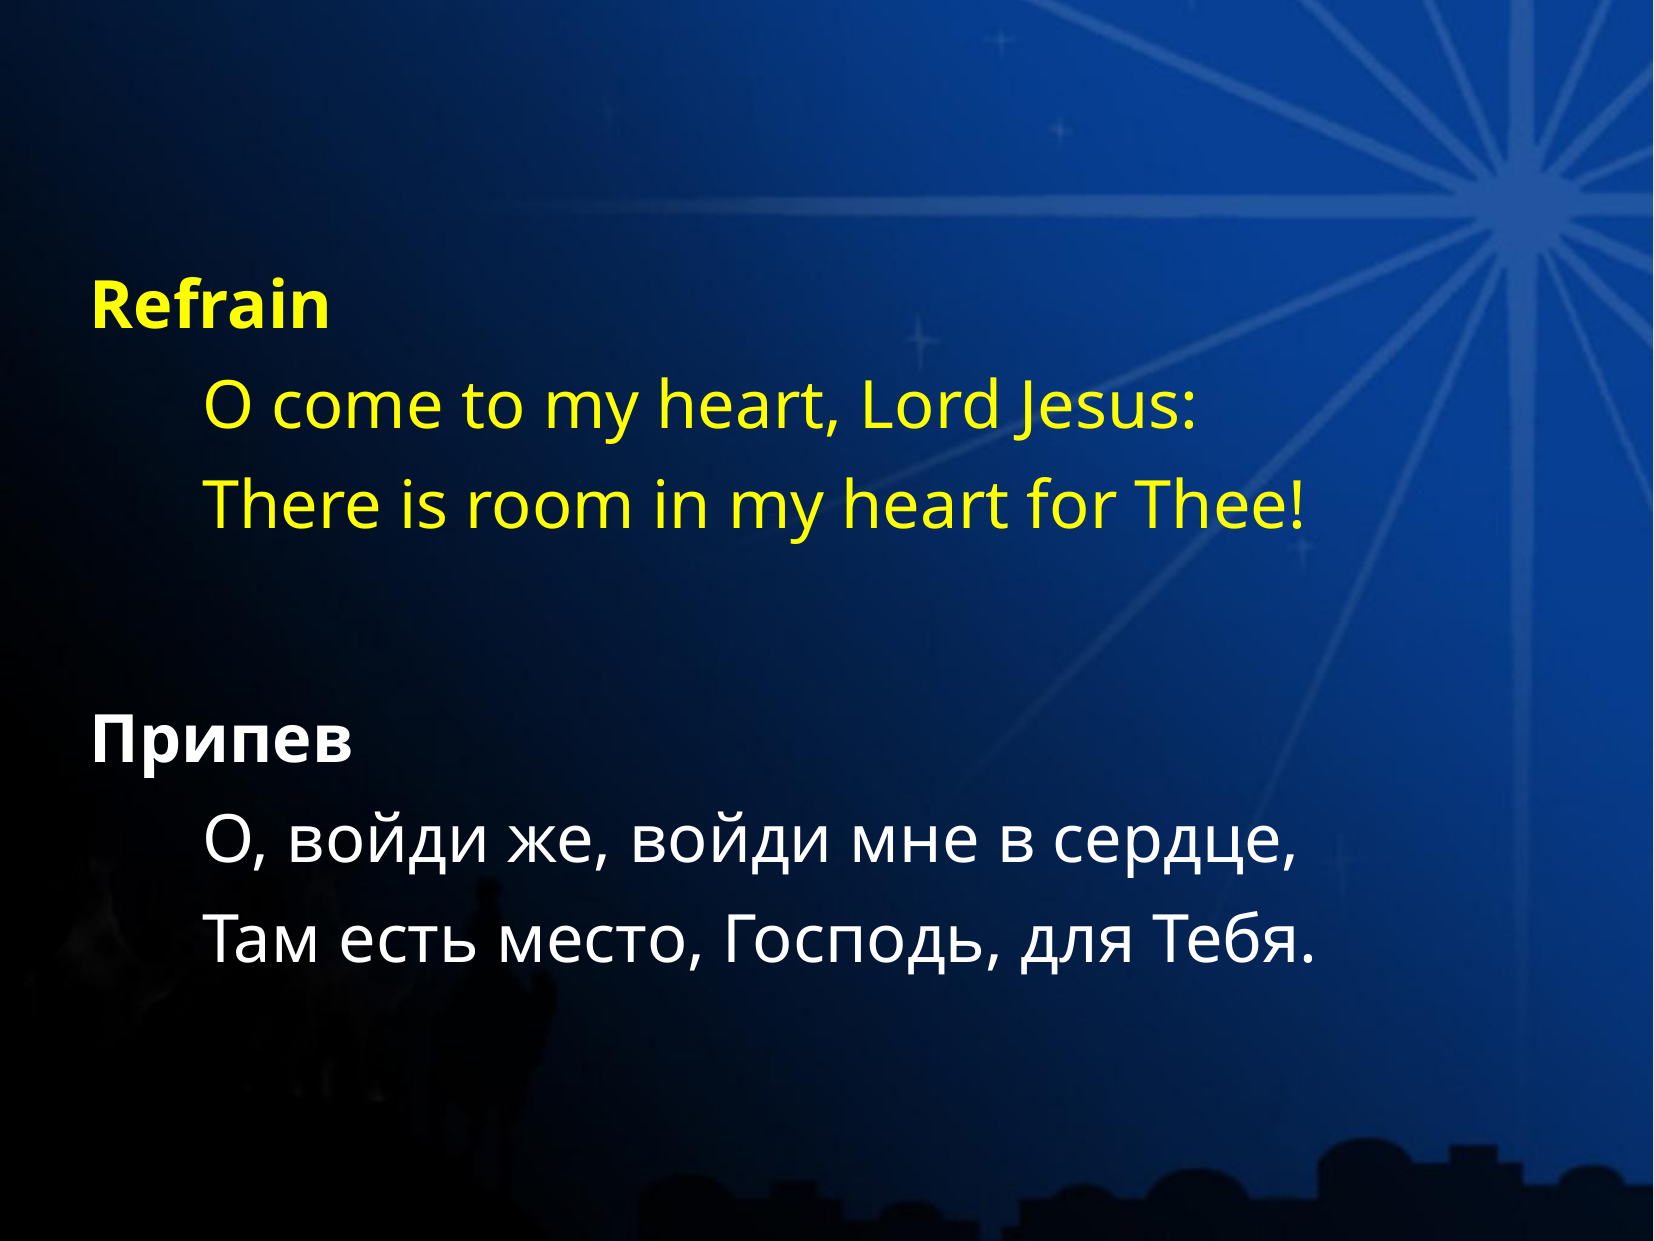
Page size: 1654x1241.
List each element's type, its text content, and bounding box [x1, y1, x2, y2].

text_box Refrain O come to my heart, Lord Jesus: There is room in my heart for Thee! [75, 150, 1653, 713]
text_box Припев О, войди же, войди мне в сердце, Там есть место, Господь, для Тебя. [75, 675, 1576, 1163]
picture [0, 0, 1654, 1241]
